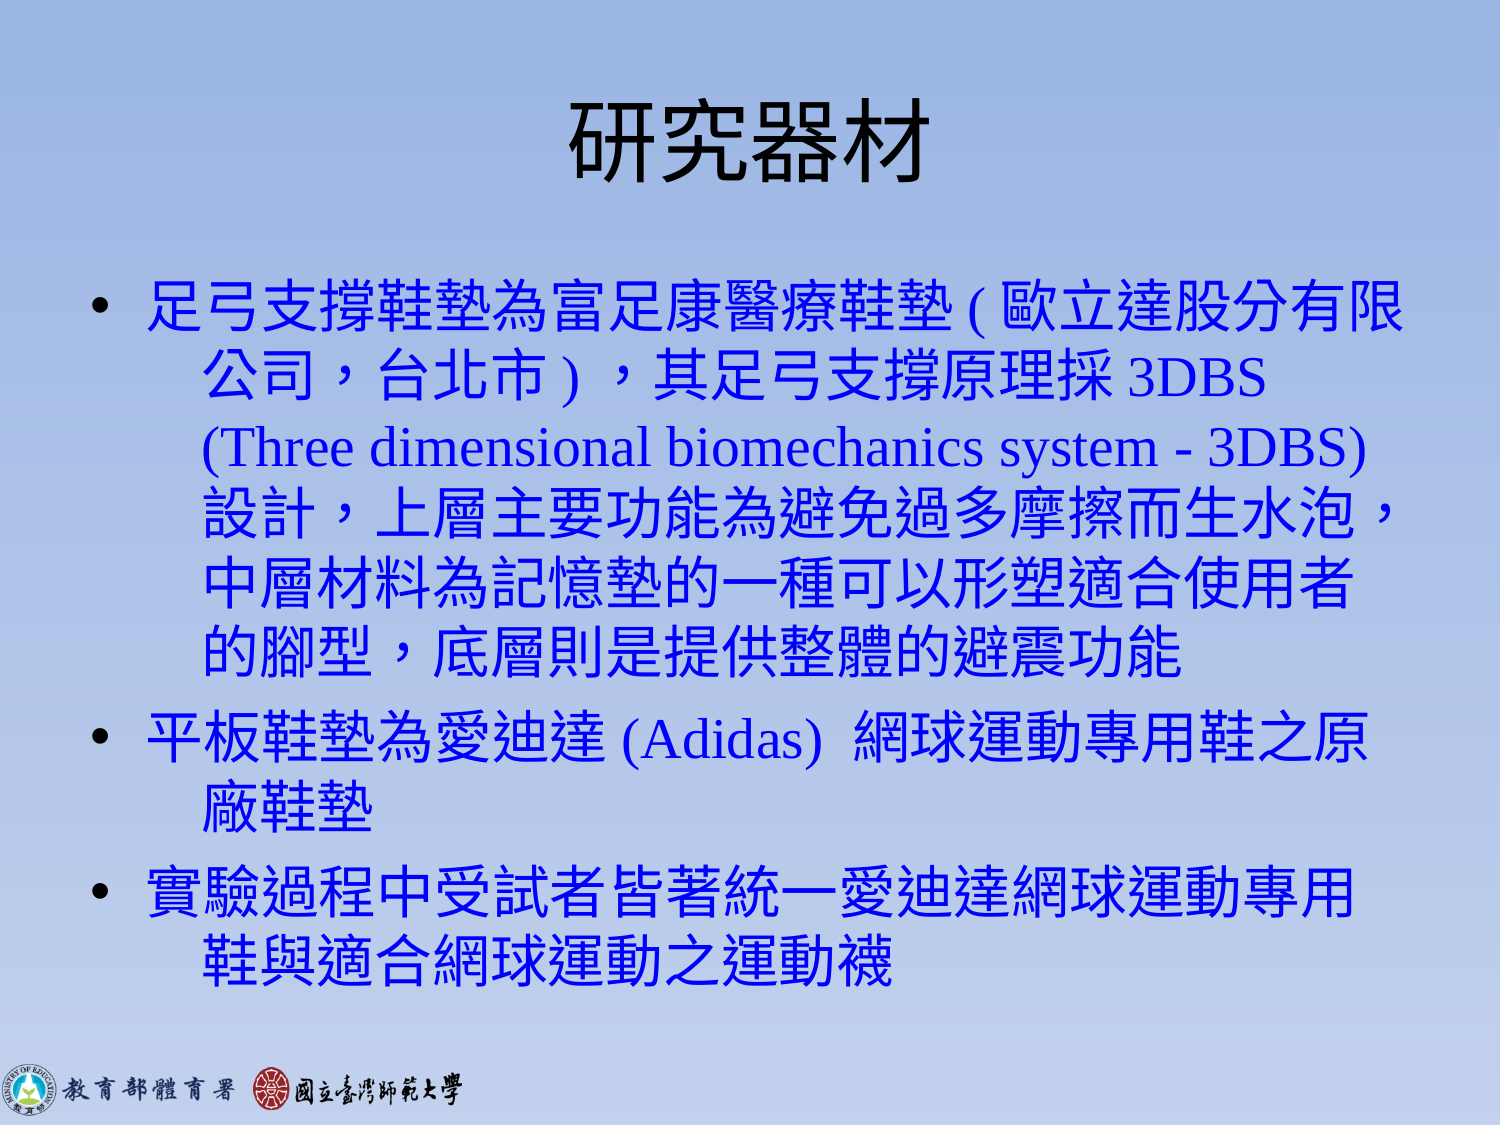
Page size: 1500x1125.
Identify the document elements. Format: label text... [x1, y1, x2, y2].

title 研究器材 [75, 45, 1426, 233]
list 足弓支撐鞋墊為富足康醫療鞋墊(歐立達股分有限公司，台北市)，其足弓支撐原理採3DBS (Three dimensional biomechanics system - 3DBS) 設計，上層主要功能為避免過多摩擦而生水泡，中層材料為記憶墊的一種可以形塑適合使用者的腳型，底層則是提供整體的避震功能 平板鞋墊為愛迪達(Adidas) 網球運動專用鞋之原廠鞋墊 實驗過程中受試者皆著統一愛迪達網球運動專用鞋與適合網球運動之運動襪 [75, 262, 1426, 1005]
